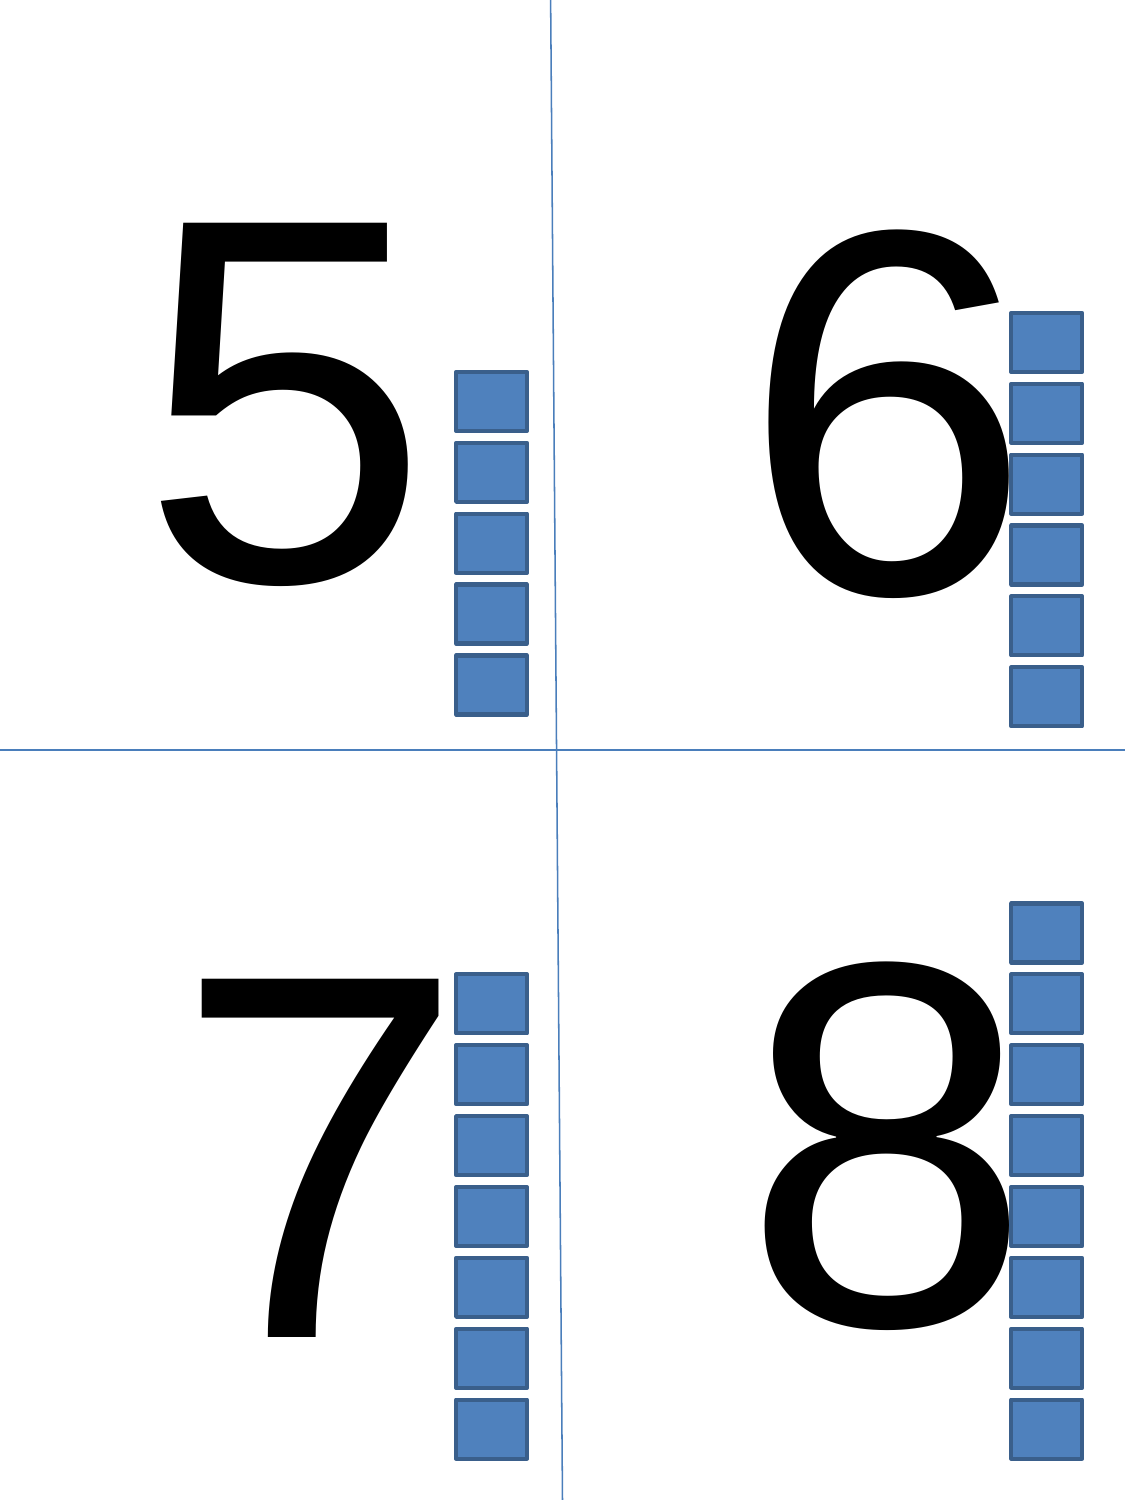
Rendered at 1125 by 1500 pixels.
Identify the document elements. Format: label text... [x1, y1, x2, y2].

text_box 8 [812, 1154, 941, 1296]
text_box [1011, 1257, 1083, 1317]
text_box 6 [727, 64, 941, 705]
text_box [456, 442, 527, 502]
text_box [456, 584, 527, 644]
text_box [456, 1328, 527, 1388]
text_box 8 [727, 797, 941, 1437]
text_box [456, 371, 527, 431]
text_box [456, 974, 527, 1034]
text_box [1011, 1328, 1083, 1388]
text_box [456, 1257, 527, 1317]
text_box [456, 655, 527, 715]
text_box [1011, 903, 1083, 963]
text_box [1011, 383, 1083, 443]
text_box [456, 1116, 527, 1176]
text_box 5 [125, 53, 338, 693]
text_box [456, 1187, 527, 1247]
text_box 8 [820, 995, 941, 1119]
text_box [456, 1399, 527, 1459]
text_box [1011, 1187, 1083, 1247]
text_box 5 [218, 262, 338, 375]
text_box 7 [160, 808, 374, 1449]
text_box [1011, 312, 1083, 372]
text_box [1011, 974, 1083, 1034]
text_box [456, 513, 527, 573]
text_box [456, 1045, 527, 1105]
text_box [1011, 525, 1083, 585]
text_box 6 [819, 397, 941, 561]
text_box [1011, 667, 1083, 727]
text_box [1011, 1045, 1083, 1105]
text_box [1011, 454, 1083, 514]
text_box 6 [814, 267, 941, 408]
text_box [1011, 596, 1083, 656]
text_box [1011, 1116, 1083, 1176]
text_box [1011, 1399, 1083, 1459]
